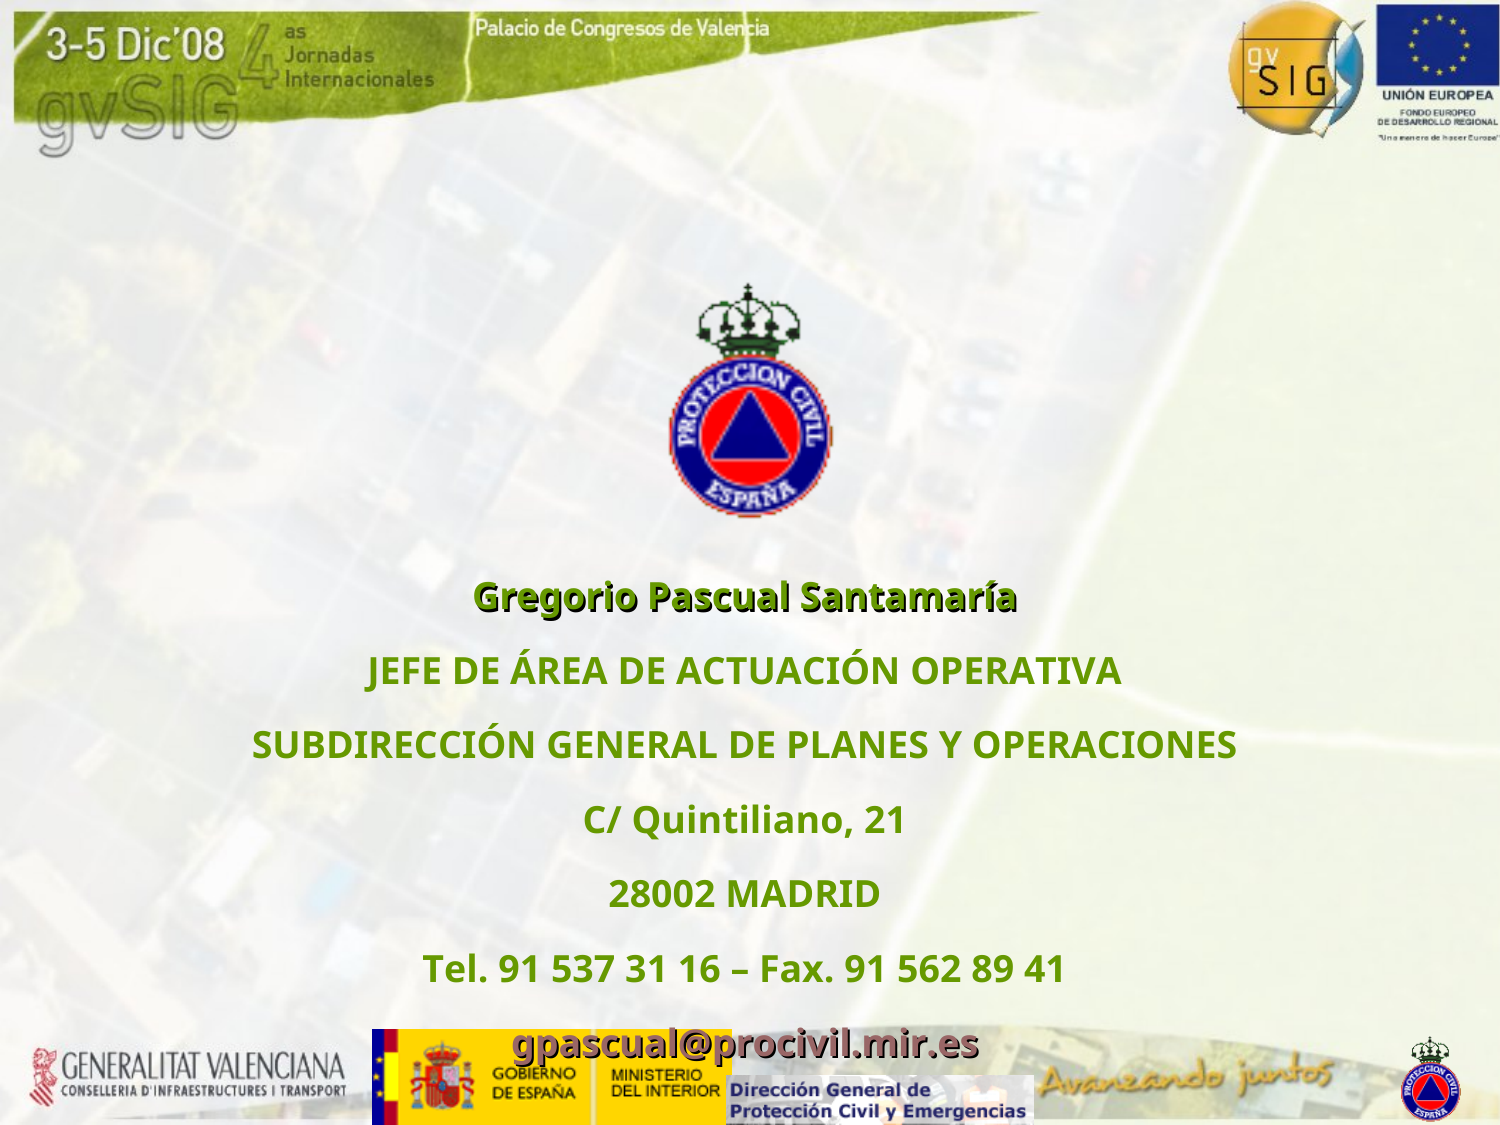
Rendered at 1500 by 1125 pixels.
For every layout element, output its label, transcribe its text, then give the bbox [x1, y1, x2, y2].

text_box Gregorio Pascual Santamaría JEFE DE ÁREA DE ACTUACIÓN OPERATIVA SUBDIRECCIÓN GENERAL DE PLANES Y OPERACIONES C/ Quintiliano, 21 28002 MADRID Tel. 91 537 31 16 – Fax. 91 562 89 41 gpascual@procivil.mir.es [161, 562, 1329, 1076]
picture [0, 0, 1500, 1125]
